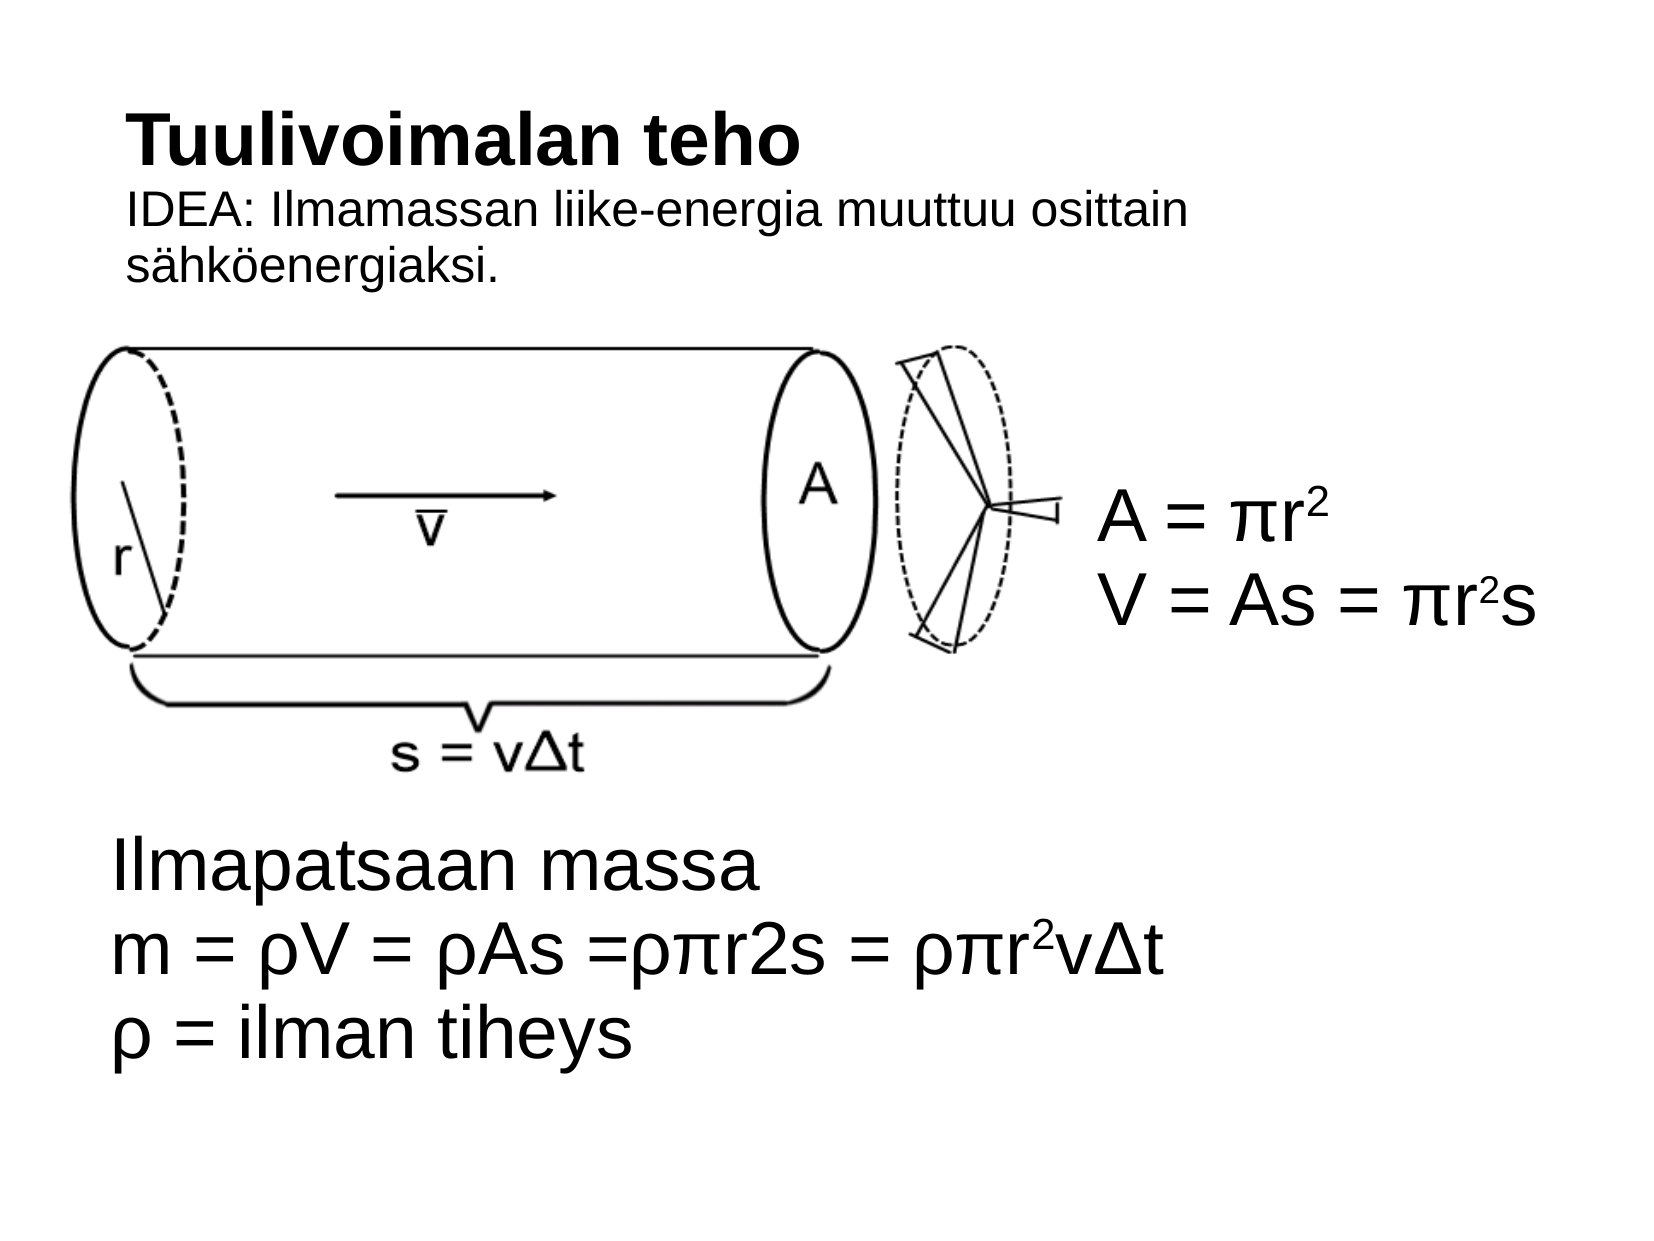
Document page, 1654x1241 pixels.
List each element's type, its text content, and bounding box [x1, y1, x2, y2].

text_box Tuulivoimalan teho IDEA: Ilmamassan liike-energia muuttuu osittain sähköenergiaksi. [110, 90, 1560, 301]
text_box A = πr2 V = As = πr2s [1083, 465, 1560, 662]
picture [30, 295, 1123, 825]
text_box Ilmapatsaan massa m = ρV = ρAs =ρπr2s = ρπr2vΔt ρ = ilman tiheys [95, 814, 1536, 1241]
